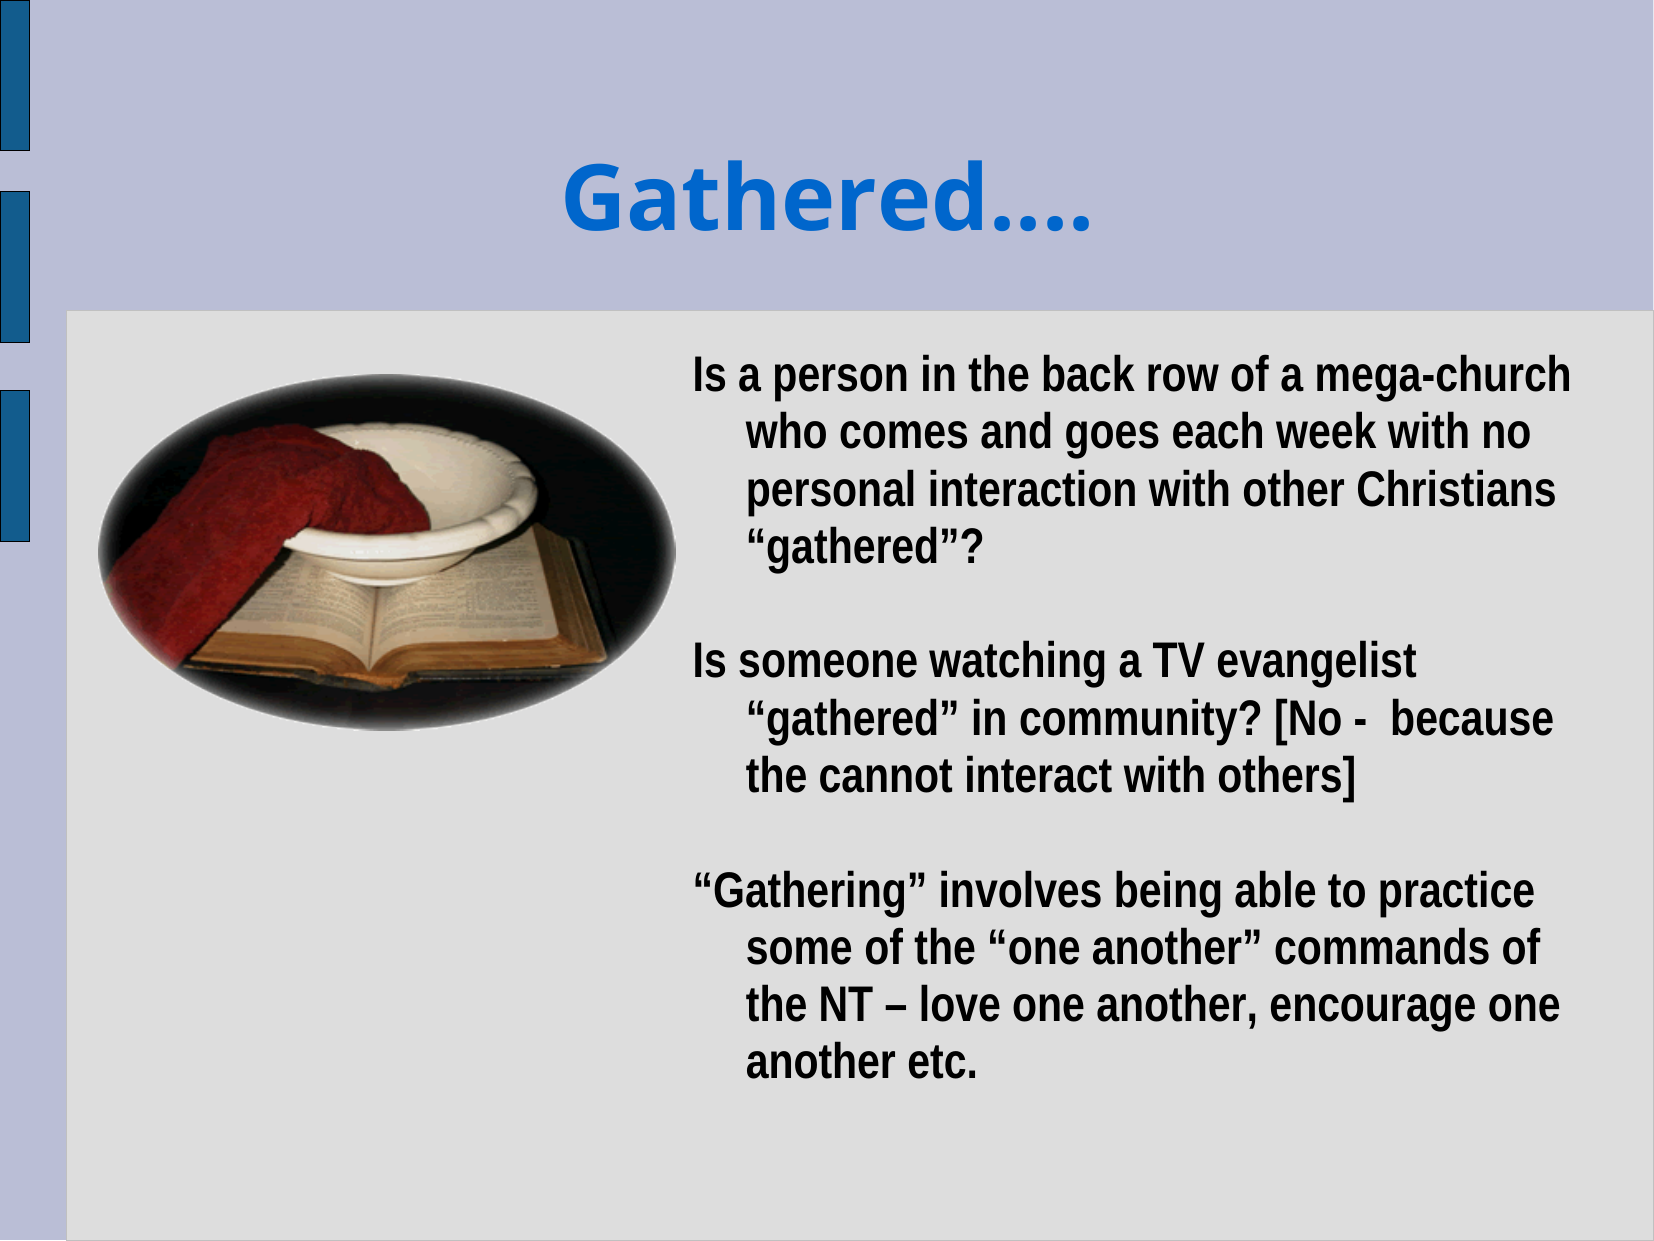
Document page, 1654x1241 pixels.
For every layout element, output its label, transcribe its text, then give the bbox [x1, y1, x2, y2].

title Gathered.... [121, 91, 1534, 299]
picture [98, 374, 675, 731]
list Is a person in the back row of a mega-church who comes and goes each week with no personal interaction with other Christians “gathered”? Is someone watching a TV evangelist “gathered” in community? [No - because the cannot interact with others] “Gathering” involves being able to practice some of the “one another” commands of the NT – love one another, encourage one another etc. [675, 344, 1613, 1127]
